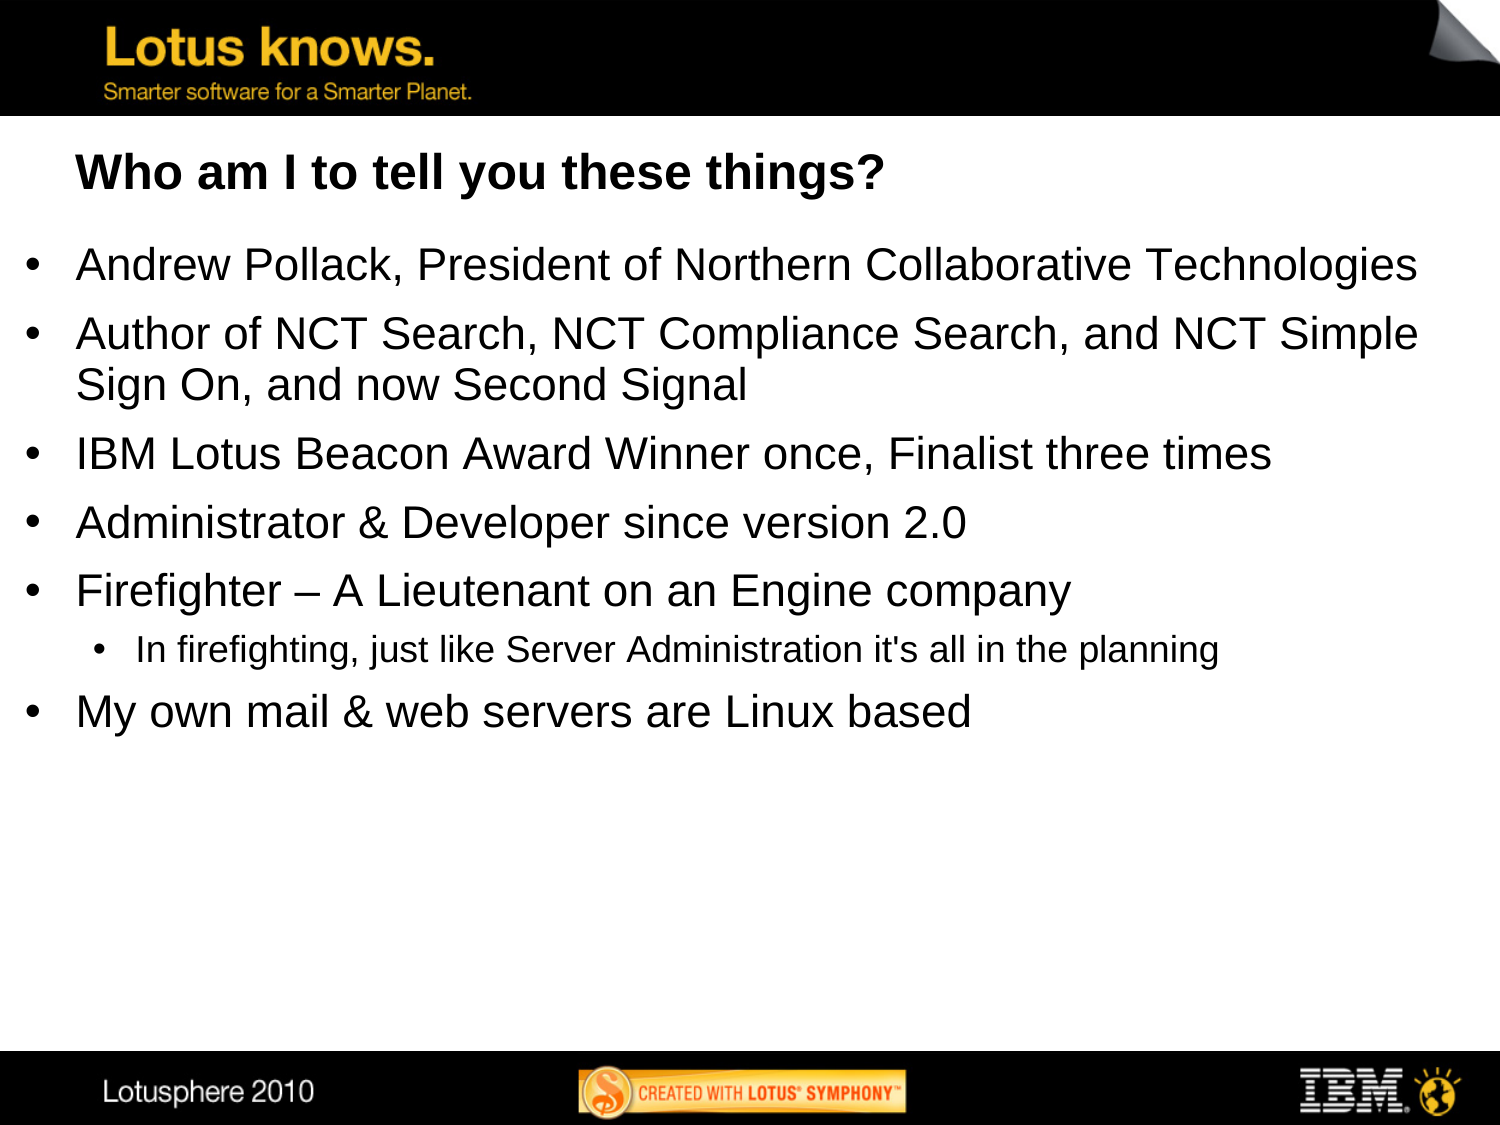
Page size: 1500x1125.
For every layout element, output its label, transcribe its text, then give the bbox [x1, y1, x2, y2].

picture [0, 1053, 1500, 1125]
list Andrew Pollack, President of Northern Collaborative Technologies Author of NCT Search, NCT Compliance Search, and NCT Simple Sign On, and now Second Signal IBM Lotus Beacon Award Winner once, Finalist three times Administrator & Developer since version 2.0 Firefighter – A Lieutenant on an Engine company In firefighting, just like Server Administration it's all in the planning My own mail & web servers are Linux based [24, 237, 1476, 1026]
title Who am I to tell you these things? [74, 137, 1475, 200]
picture [0, 0, 1500, 114]
